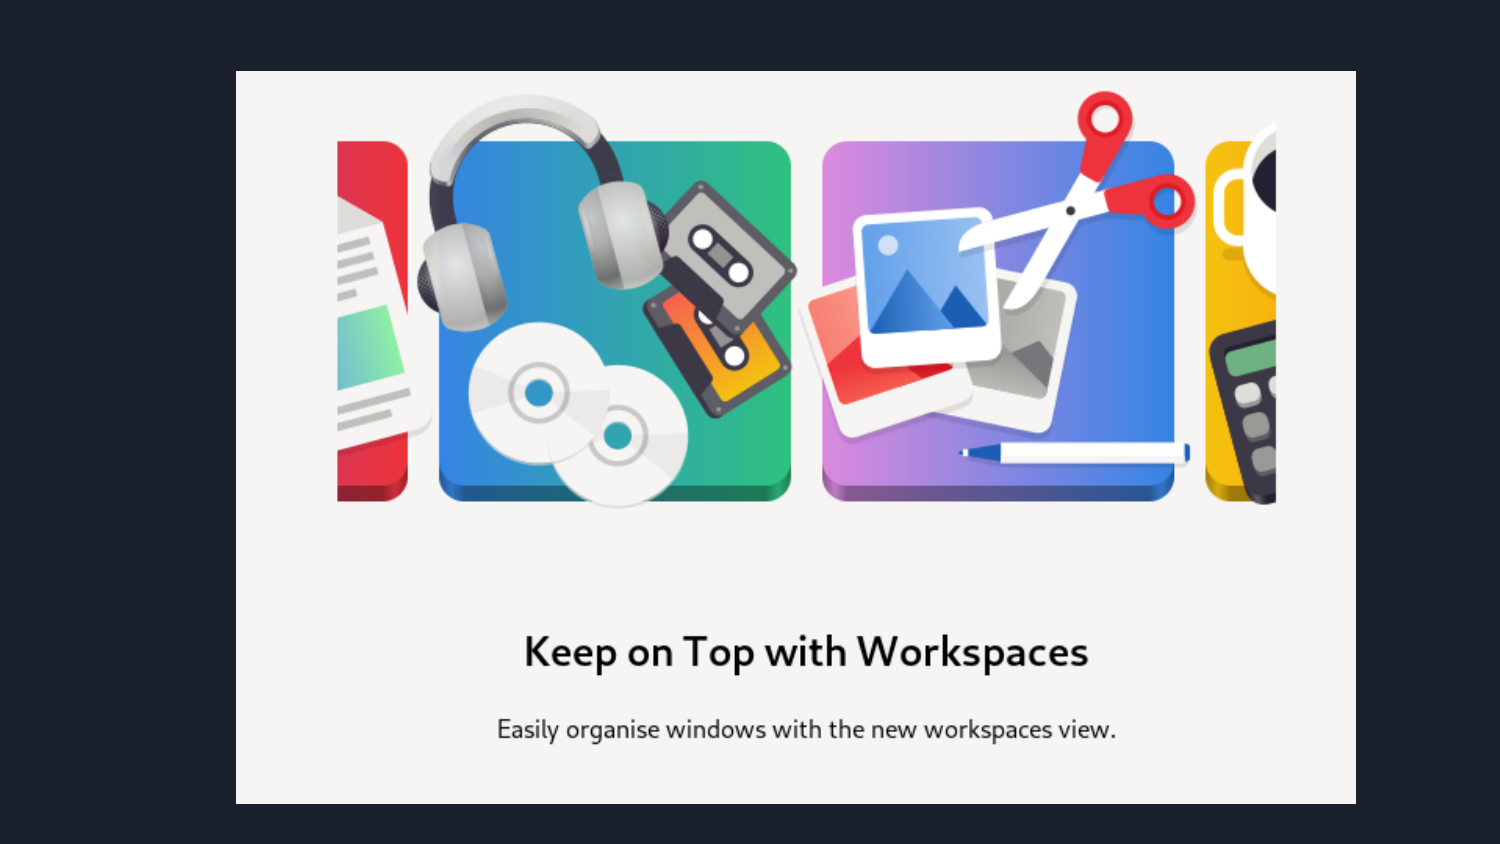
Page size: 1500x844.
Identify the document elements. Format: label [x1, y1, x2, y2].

picture [236, 71, 1356, 804]
